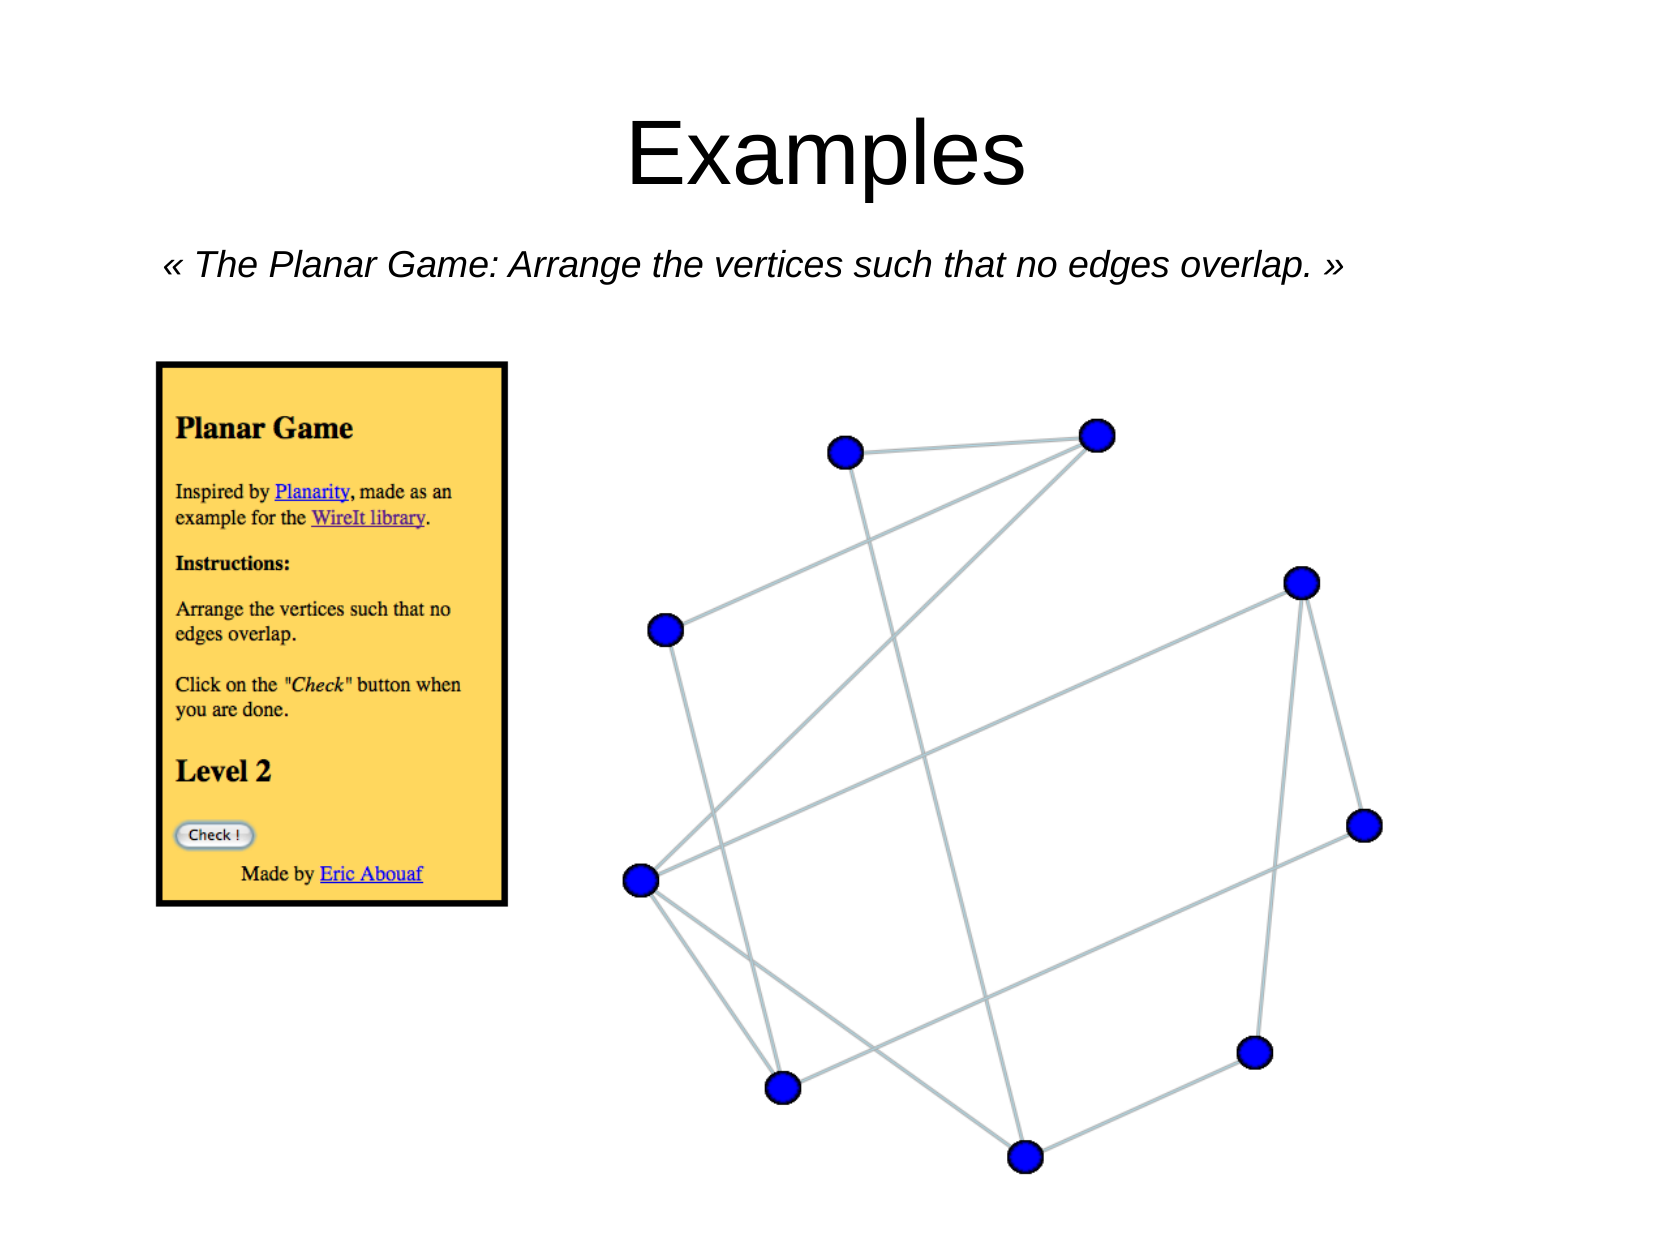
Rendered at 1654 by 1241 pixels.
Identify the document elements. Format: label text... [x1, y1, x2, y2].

title Examples [82, 56, 1571, 250]
picture [147, 355, 1418, 1182]
text_box « The Planar Game: Arrange the vertices such that no edges overlap. » [147, 236, 1388, 294]
